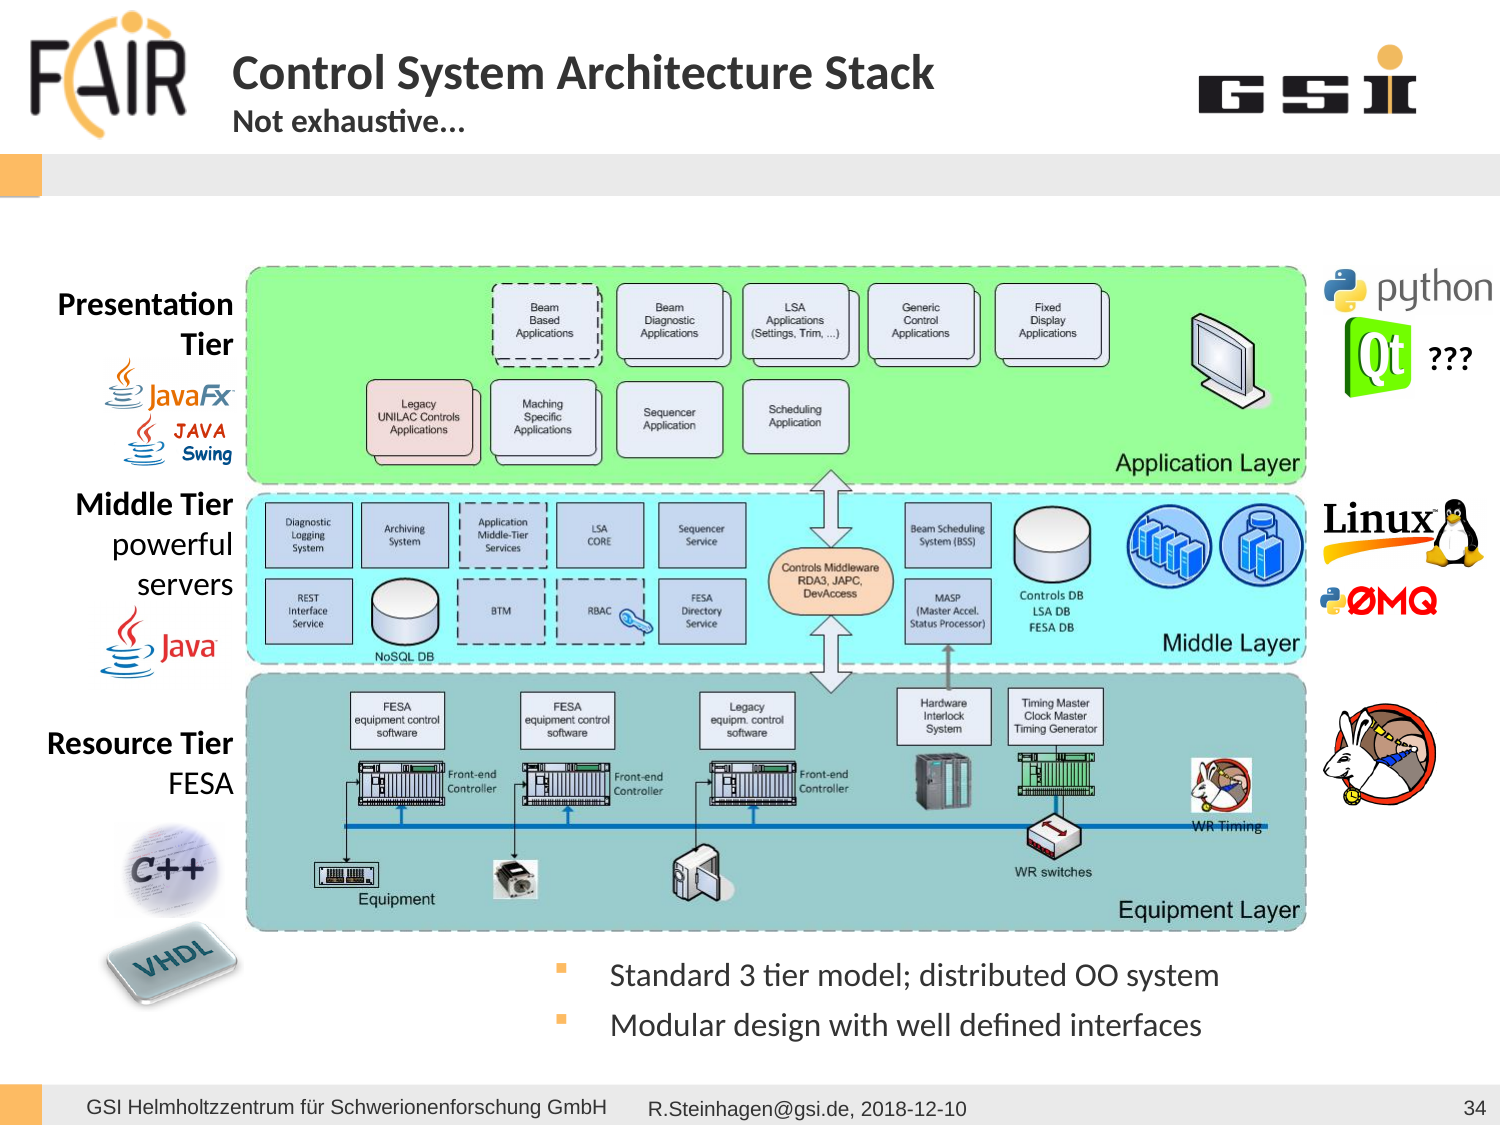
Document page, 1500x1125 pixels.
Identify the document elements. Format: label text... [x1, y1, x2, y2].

picture [88, 601, 232, 690]
picture [1320, 498, 1487, 569]
picture [30, 9, 187, 141]
text_box ??? [1408, 329, 1493, 385]
text_box Standard 3 tier model; distributed OO system Modular design with well defined interfaces [539, 941, 1429, 1052]
text_box Presentation Tier Middle Tier powerful servers Resource Tier FESA [3, 275, 245, 809]
picture [1323, 265, 1493, 399]
picture [103, 357, 237, 467]
picture [245, 265, 1307, 932]
picture [1319, 586, 1437, 615]
picture [1323, 702, 1437, 806]
picture [1197, 42, 1419, 117]
picture [98, 822, 244, 1012]
title Control System Architecture Stack Not exhaustive... [217, 20, 1109, 147]
